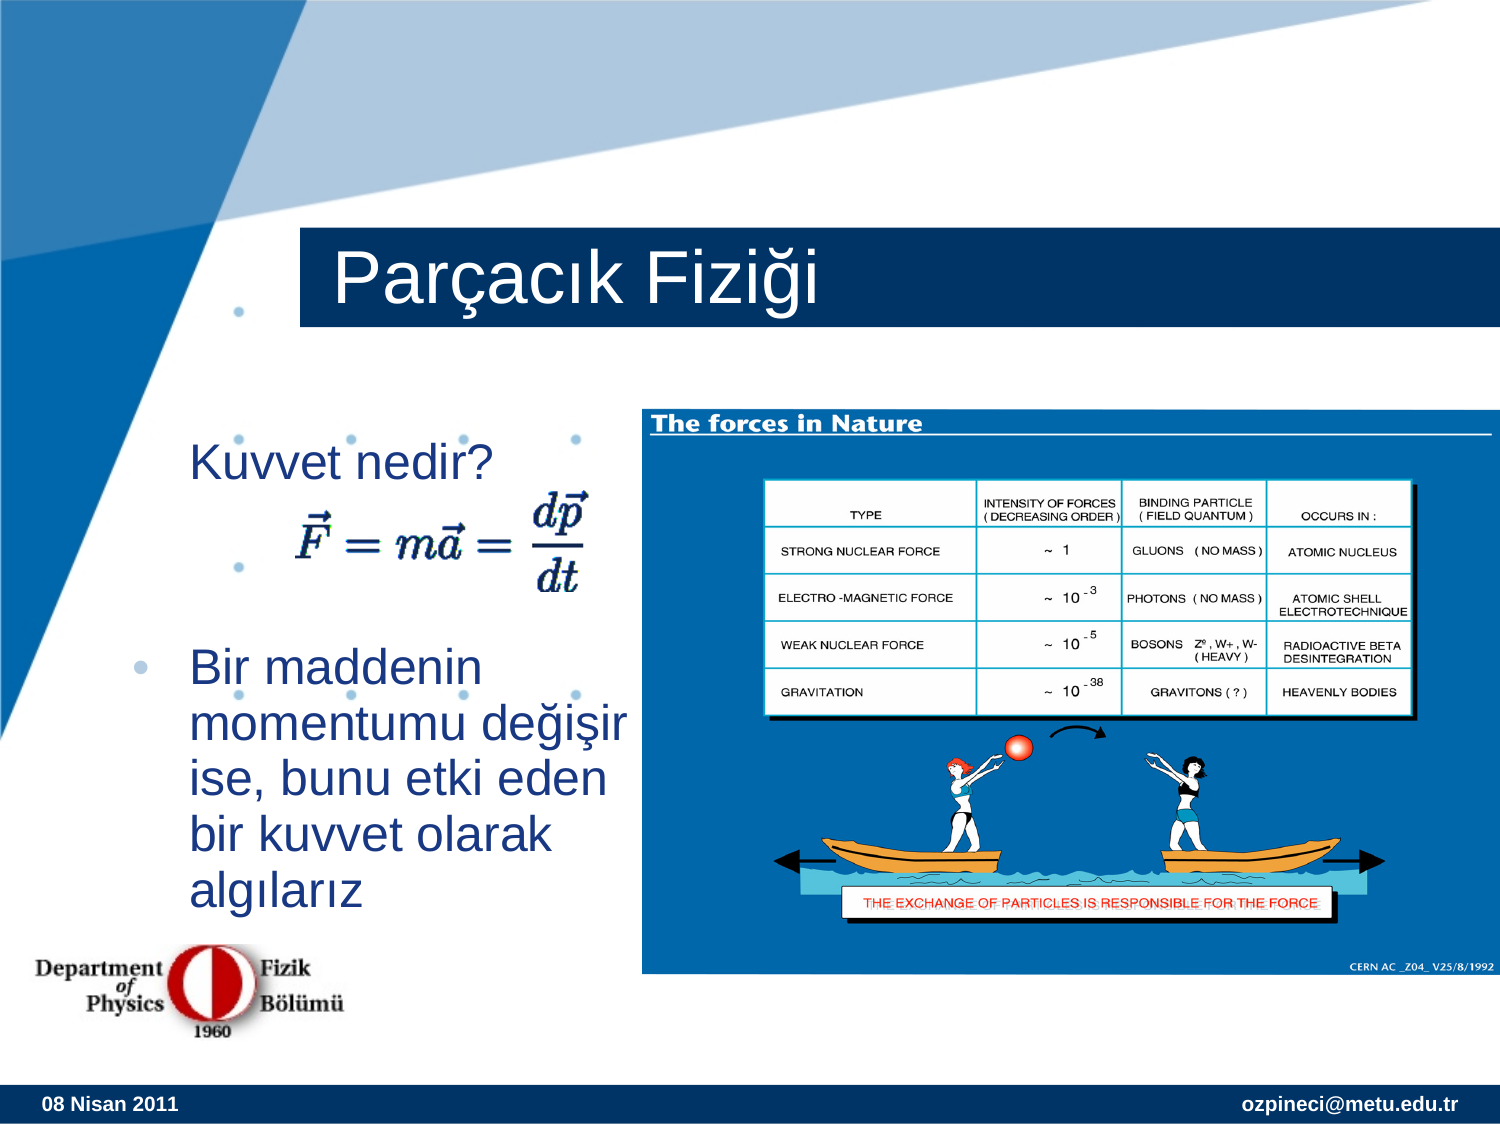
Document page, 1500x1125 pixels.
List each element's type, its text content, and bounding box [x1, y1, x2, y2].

title Parçacık Fiziği [300, 227, 1500, 328]
picture [295, 490, 590, 592]
picture [29, 944, 394, 1041]
picture [0, 0, 1500, 975]
list Kuvvet nedir? Bir maddenin momentumu değişir ise, bunu etki eden bir kuvvet olarak algılarız [118, 426, 642, 934]
